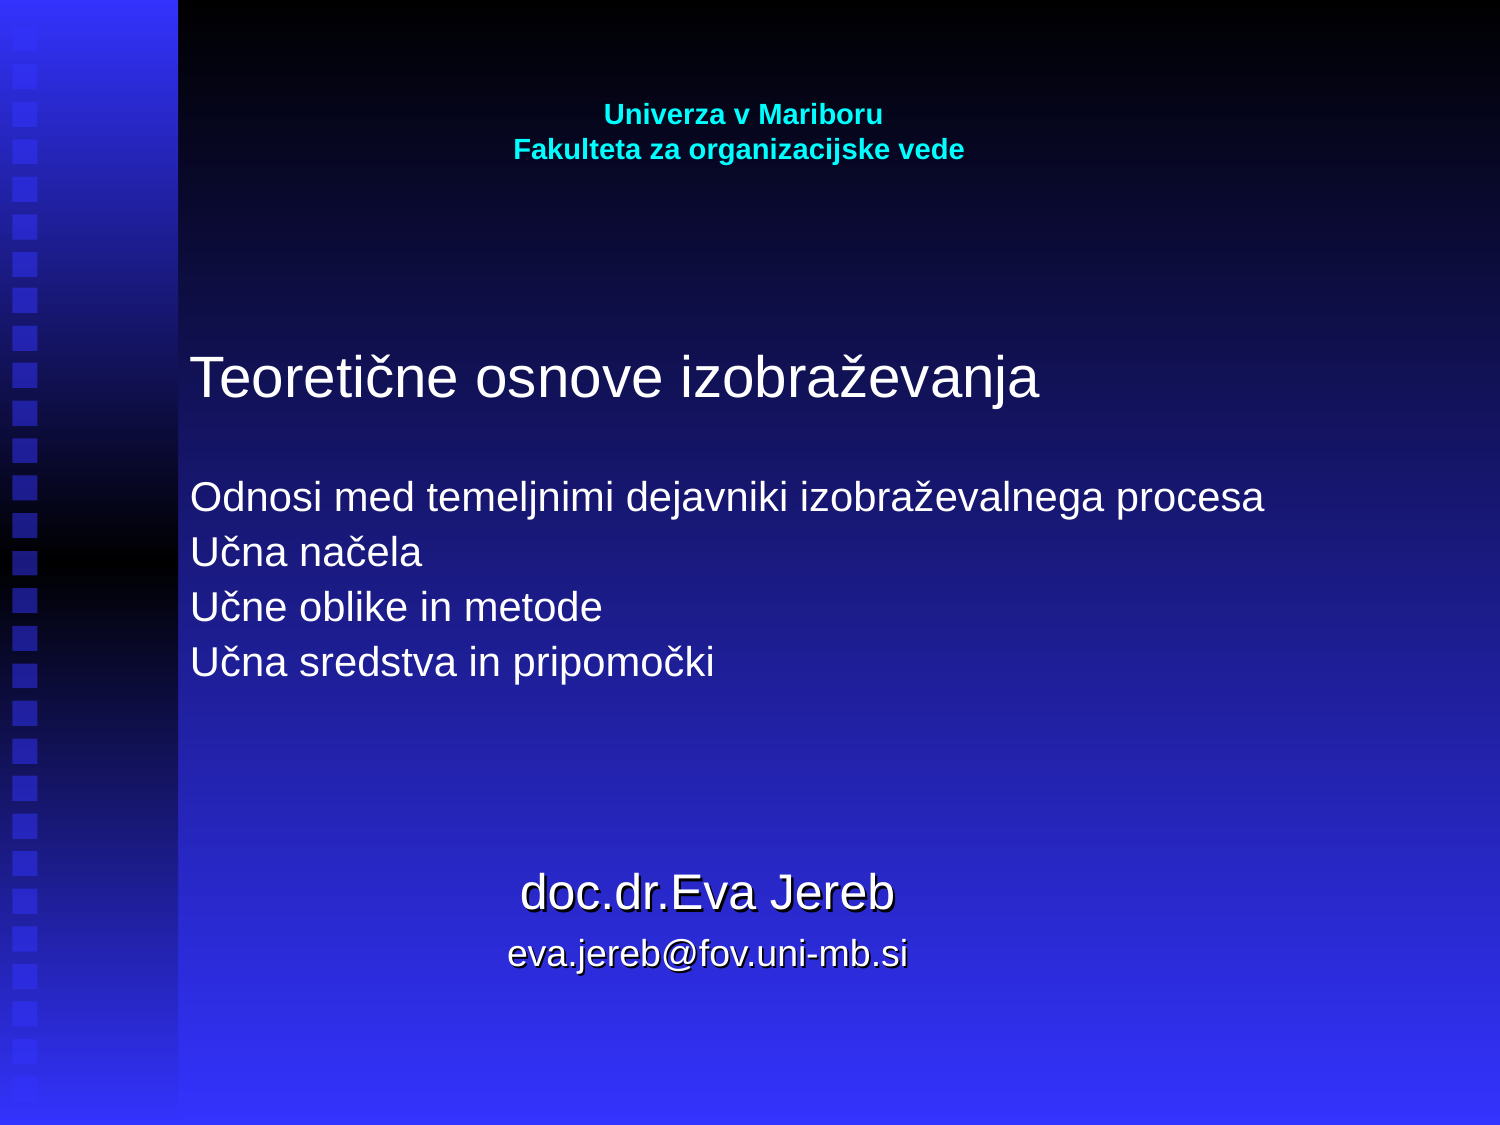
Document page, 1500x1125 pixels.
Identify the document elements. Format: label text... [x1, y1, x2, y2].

title Teoretične osnove izobraževanja Odnosi med temeljnimi dejavniki izobraževalnega procesa Učna načela Učne oblike in metode Učna sredstva in pripomočki [174, 324, 1435, 693]
subtitle doc.dr.Eva Jereb eva.jereb@fov.uni-mb.si [349, 800, 1066, 1001]
text_box Univerza v Mariboru Fakulteta za organizacijske vede [498, 87, 989, 173]
